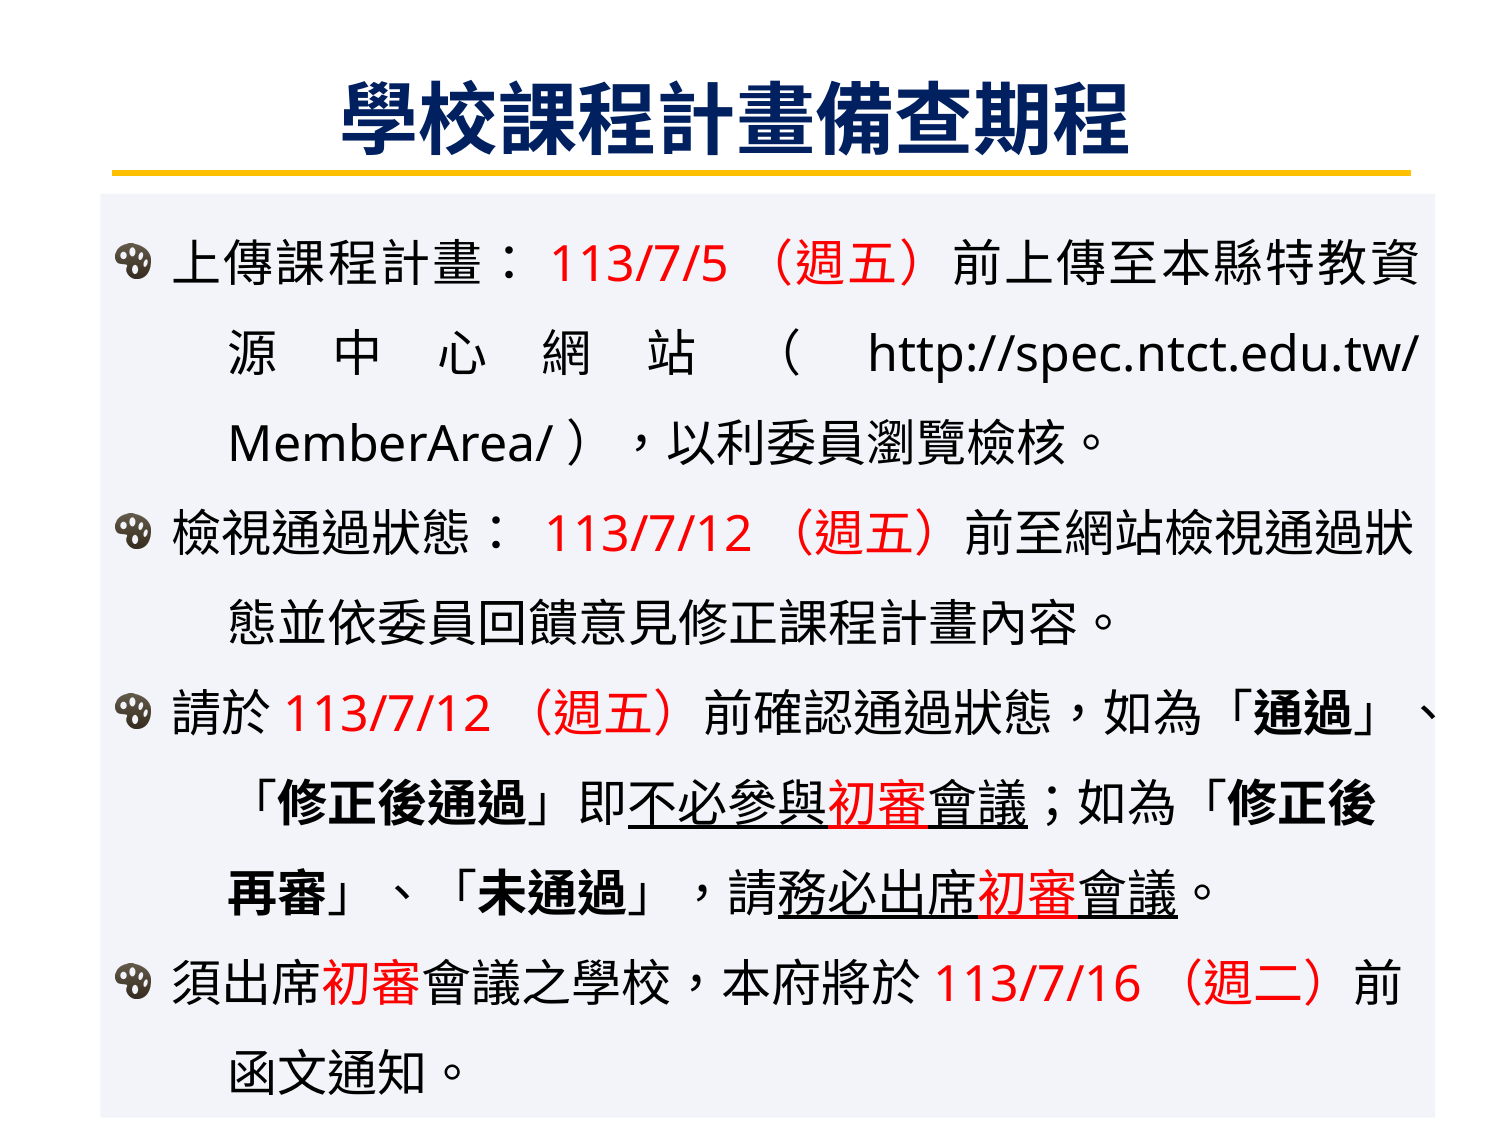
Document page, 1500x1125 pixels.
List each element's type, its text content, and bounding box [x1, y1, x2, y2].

text_box 上傳課程計畫：113/7/5（週五）前上傳至本縣特教資源中心網站（http://spec.ntct.edu.tw/MemberArea/），以利委員瀏覽檢核。 檢視通過狀態： 113/7/12（週五）前至網站檢視通過狀態並依委員回饋意見修正課程計畫內容。 請於113/7/12（週五）前確認通過狀態，如為「通過」、「修正後通過」即不必參與初審會議；如為「修正後再審」、「未通過」，請務必出席初審會議。 須出席初審會議之學校，本府將於113/7/16（週二）前函文通知。 [100, 193, 1436, 1118]
text_box 學校課程計畫備查期程 [324, 61, 1155, 173]
